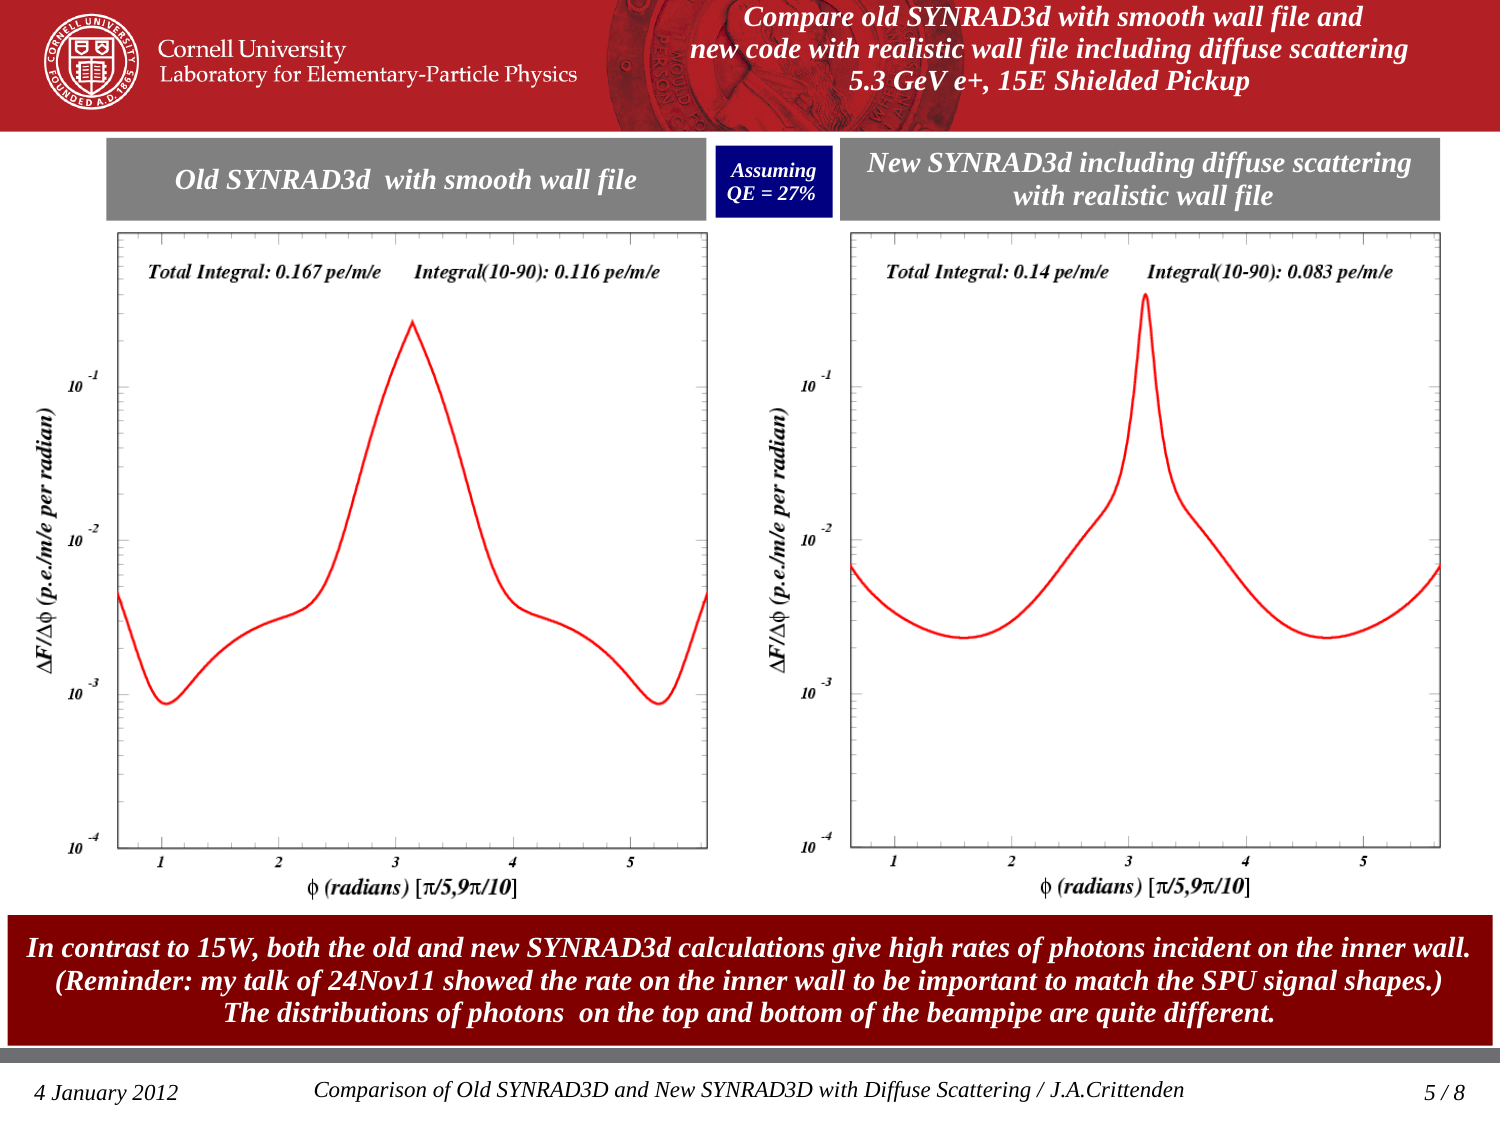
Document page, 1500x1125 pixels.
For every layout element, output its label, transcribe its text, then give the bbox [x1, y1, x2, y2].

text_box In contrast to 15W, both the old and new SYNRAD3d calculations give high rates of photons incident on the inner wall. (Reminder: my talk of 24Nov11 showed the rate on the inner wall to be important to match the SPU signal shapes.) The distributions of photons on the top and bottom of the beampipe are quite different. [7, 915, 1493, 1046]
text_box Assuming QE = 27% [715, 145, 833, 218]
picture [763, 227, 1447, 904]
picture [0, 0, 1500, 132]
picture [30, 227, 713, 904]
text_box Compare old SYNRAD3d with smooth wall file and new code with realistic wall file including diffuse scattering 5.3 GeV e+, 15E Shielded Pickup [600, 0, 1500, 113]
text_box Old SYNRAD3d with smooth wall file [106, 137, 707, 221]
text_box New SYNRAD3d including diffuse scattering with realistic wall file [840, 137, 1441, 221]
